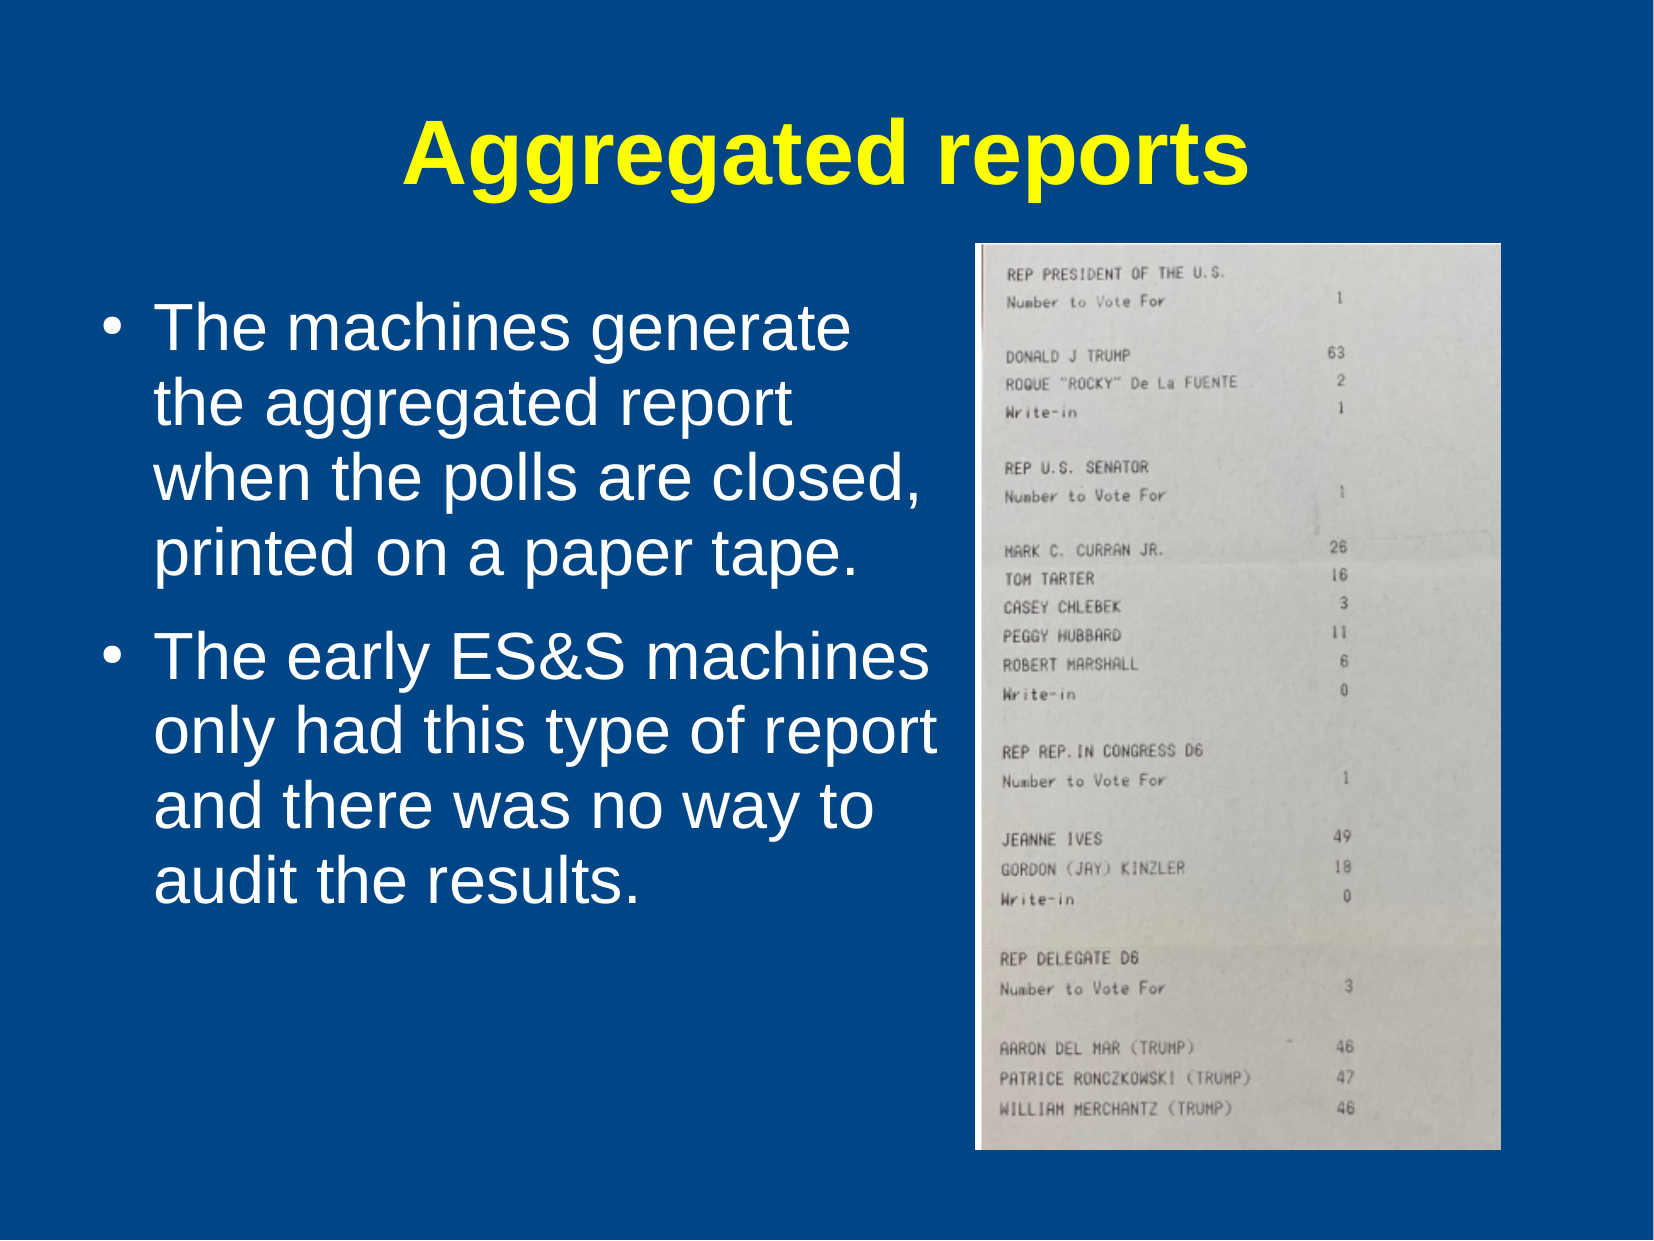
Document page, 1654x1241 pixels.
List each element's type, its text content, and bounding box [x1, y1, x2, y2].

title Aggregated reports [82, 49, 1571, 257]
picture [975, 243, 1501, 1150]
list The machines generate the aggregated report when the polls are closed, printed on a paper tape. The early ES&S machines only had this type of report and there was no way to audit the results. [82, 290, 946, 1096]
